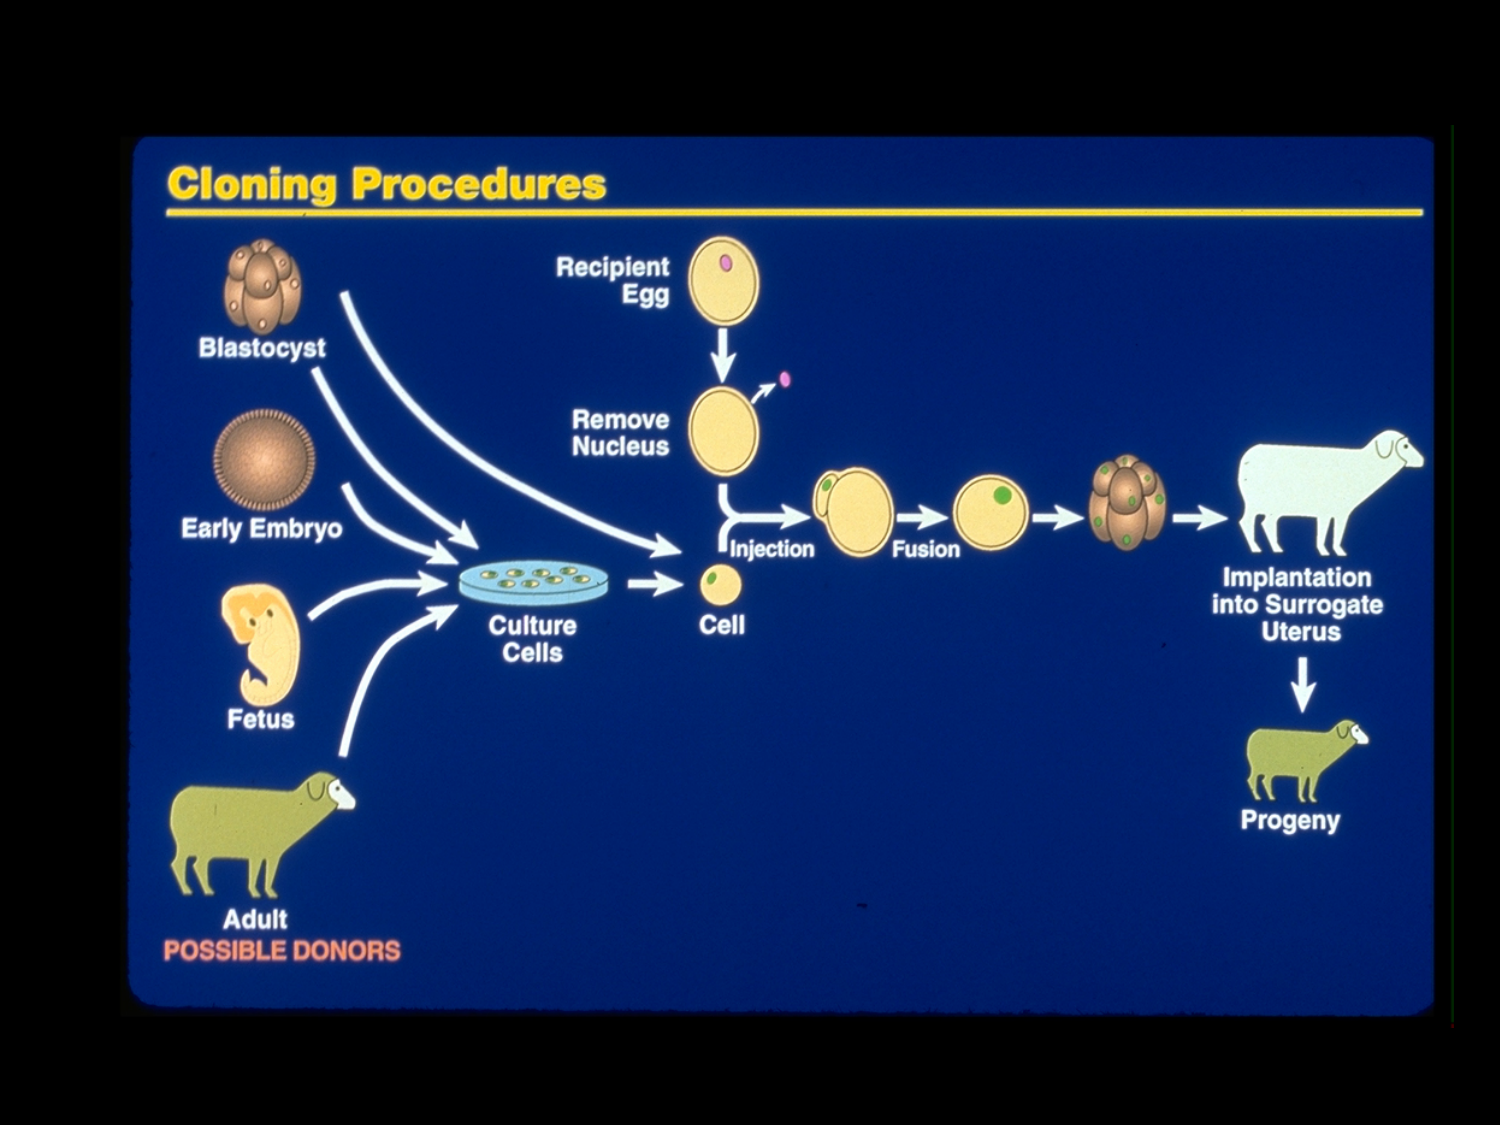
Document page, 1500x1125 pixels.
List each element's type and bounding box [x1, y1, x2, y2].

picture [100, 125, 1454, 1028]
